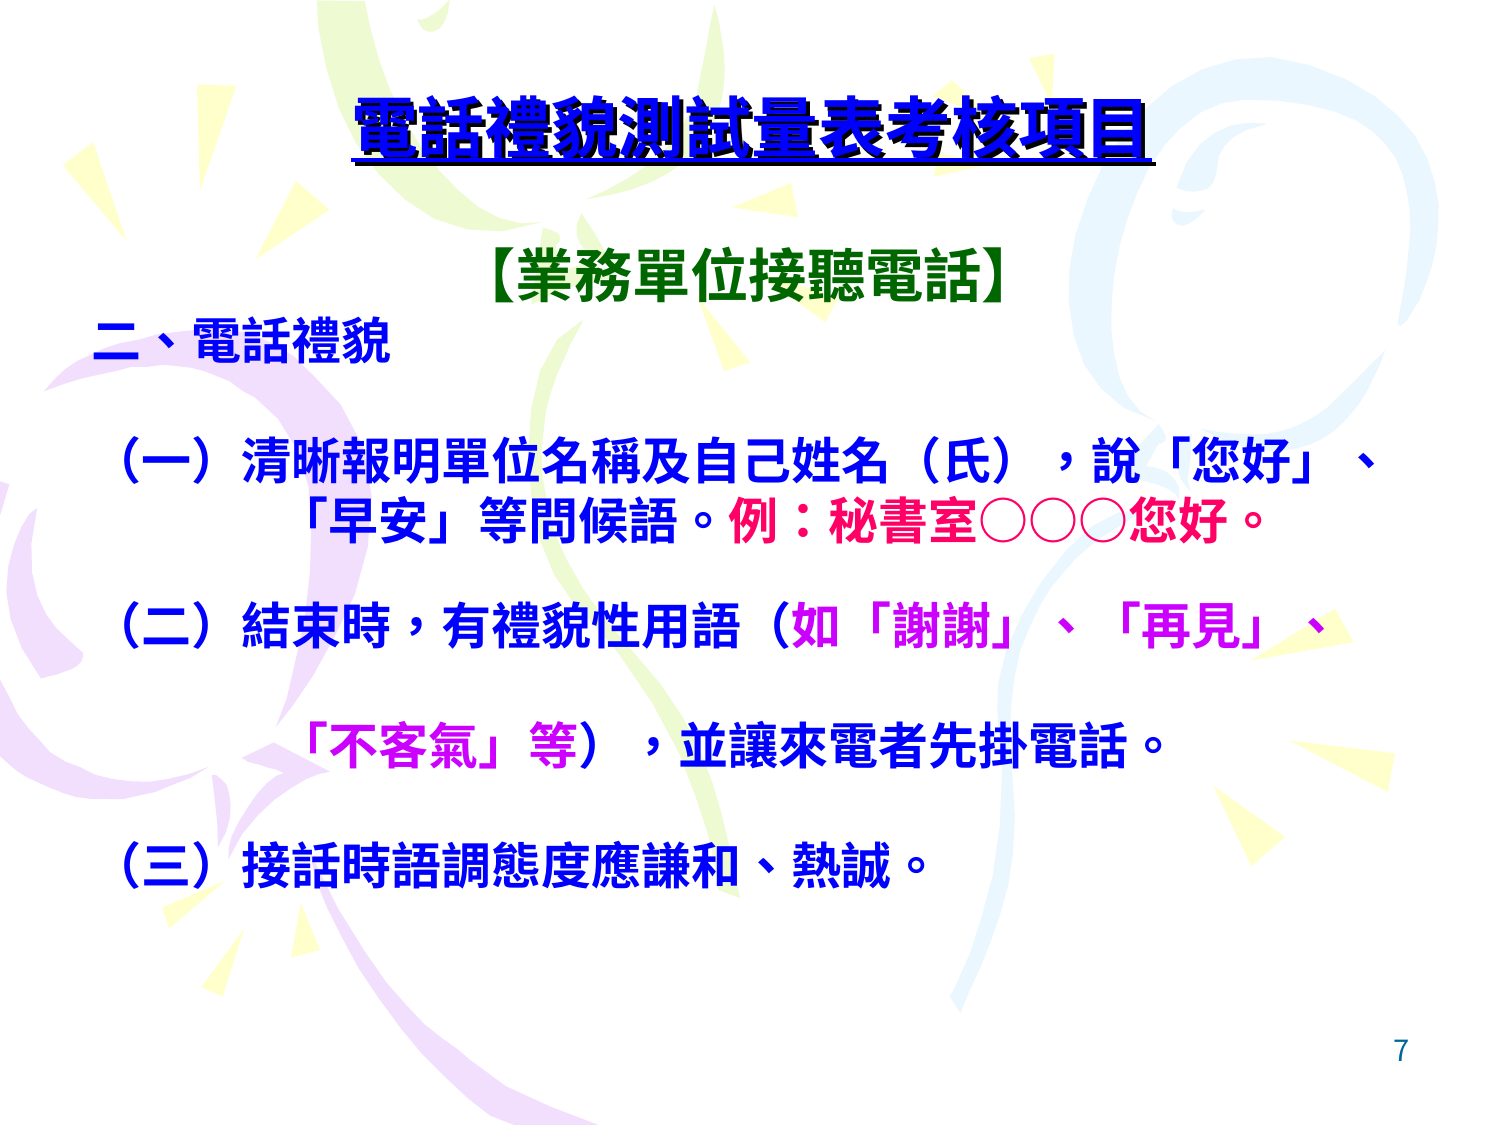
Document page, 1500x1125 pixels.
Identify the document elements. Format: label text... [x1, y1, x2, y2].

text_box 電話禮貌測試量表考核項目 [336, 78, 1167, 174]
text_box 【業務單位接聽電話】 [442, 231, 1064, 318]
text_box 二、電話禮貌 （一）清晰報明單位名稱及自己姓名（氏），說「您好」、 「早安」等問候語。例：秘書室○○○您好。 （二）結束時，有禮貌性用語（如「謝謝」、「再見」、 「不客氣」等），並讓來電者先掛電話。 （三）接話時語調態度應謙和、熱誠。 [76, 301, 1436, 962]
